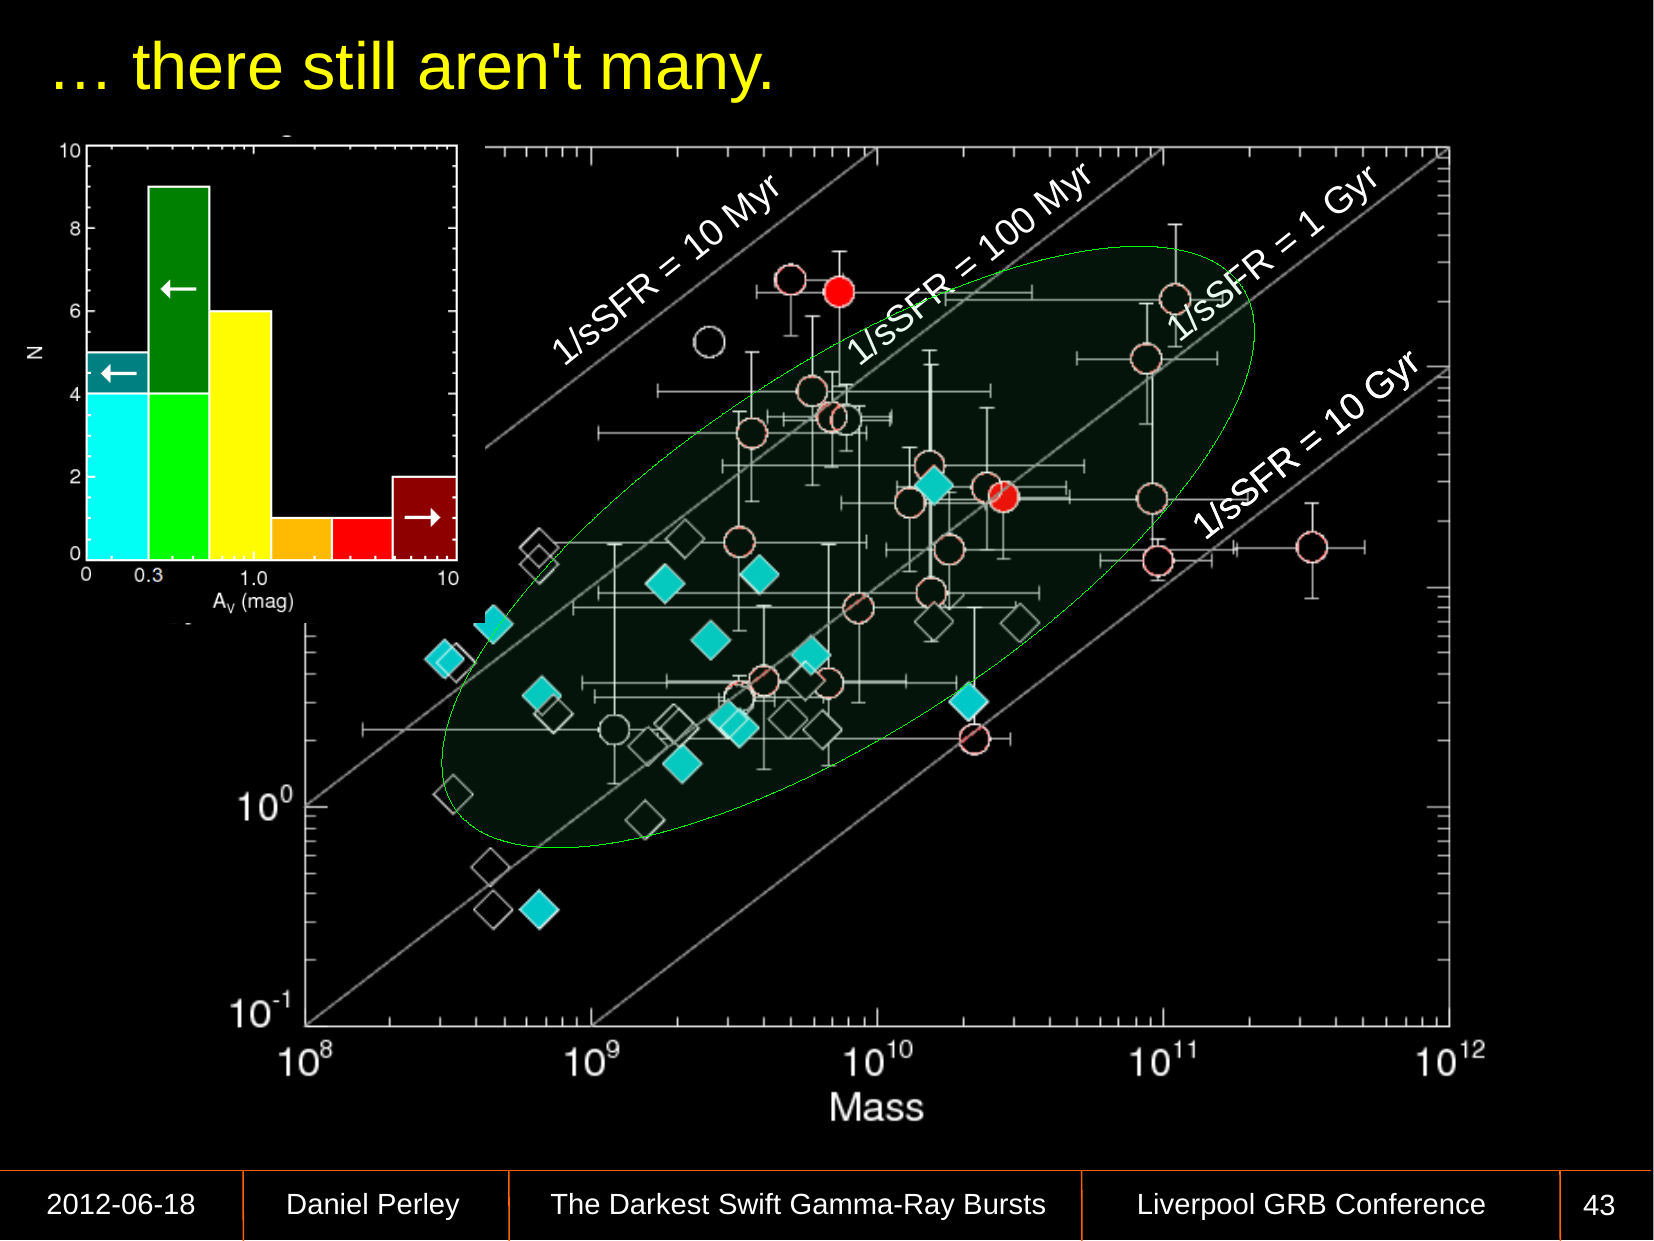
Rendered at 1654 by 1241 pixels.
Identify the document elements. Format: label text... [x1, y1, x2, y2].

text_box 1/sSFR = 100 Myr [822, 127, 1166, 349]
text_box 1/sSFR = 1 Gyr [1215, 132, 1412, 306]
title … there still aren't many. [47, 25, 1564, 107]
text_box 1/sSFR = 10 Gyr [1167, 319, 1481, 601]
text_box [441, 246, 1255, 848]
picture [14, 116, 1501, 1123]
text_box 1/sSFR = 10 Myr [526, 126, 870, 435]
